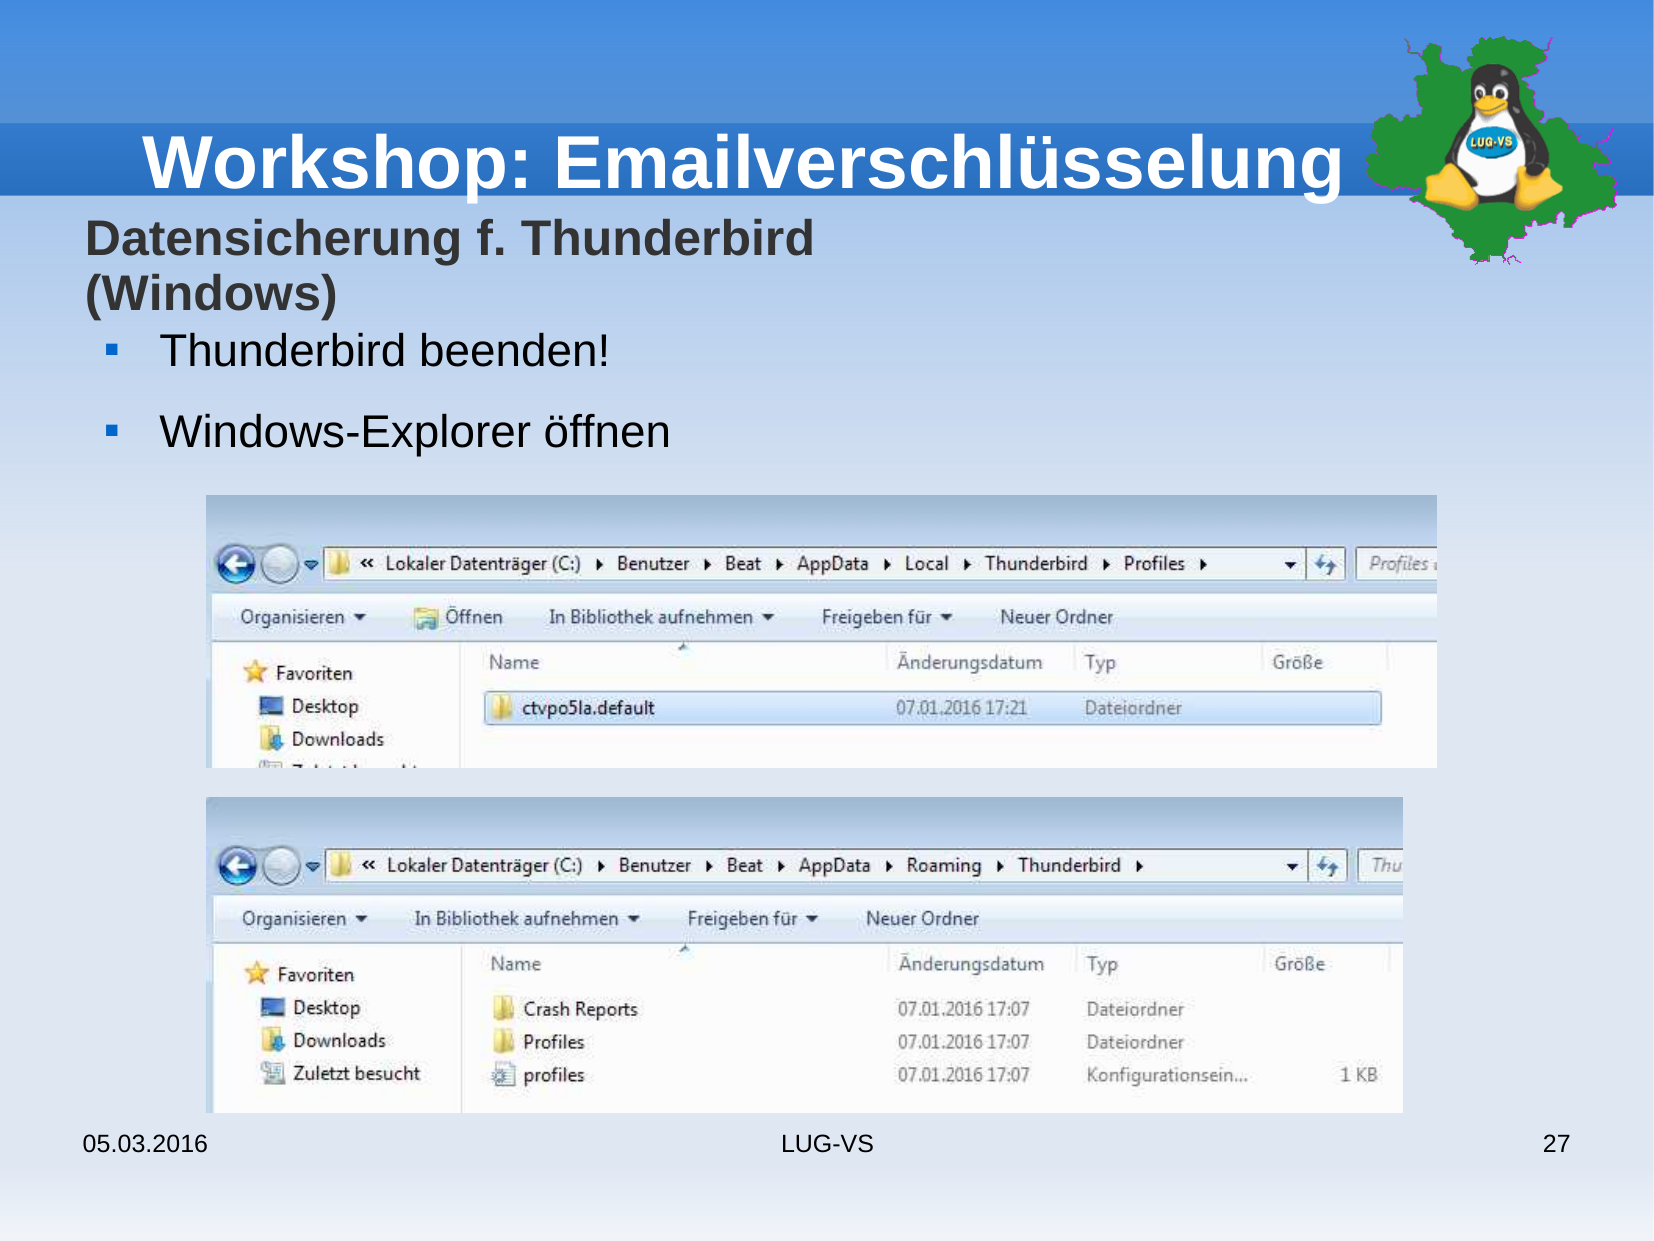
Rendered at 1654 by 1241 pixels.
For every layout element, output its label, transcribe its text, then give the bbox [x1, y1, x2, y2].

text_box Datensicherung f. Thunderbird (Windows) [14, 209, 981, 324]
list Thunderbird beenden! Windows-Explorer öffnen [88, 324, 1577, 1097]
picture [206, 495, 1437, 768]
title Workshop: Emailverschlüsselung [0, 59, 1489, 267]
picture [0, 0, 1654, 1241]
